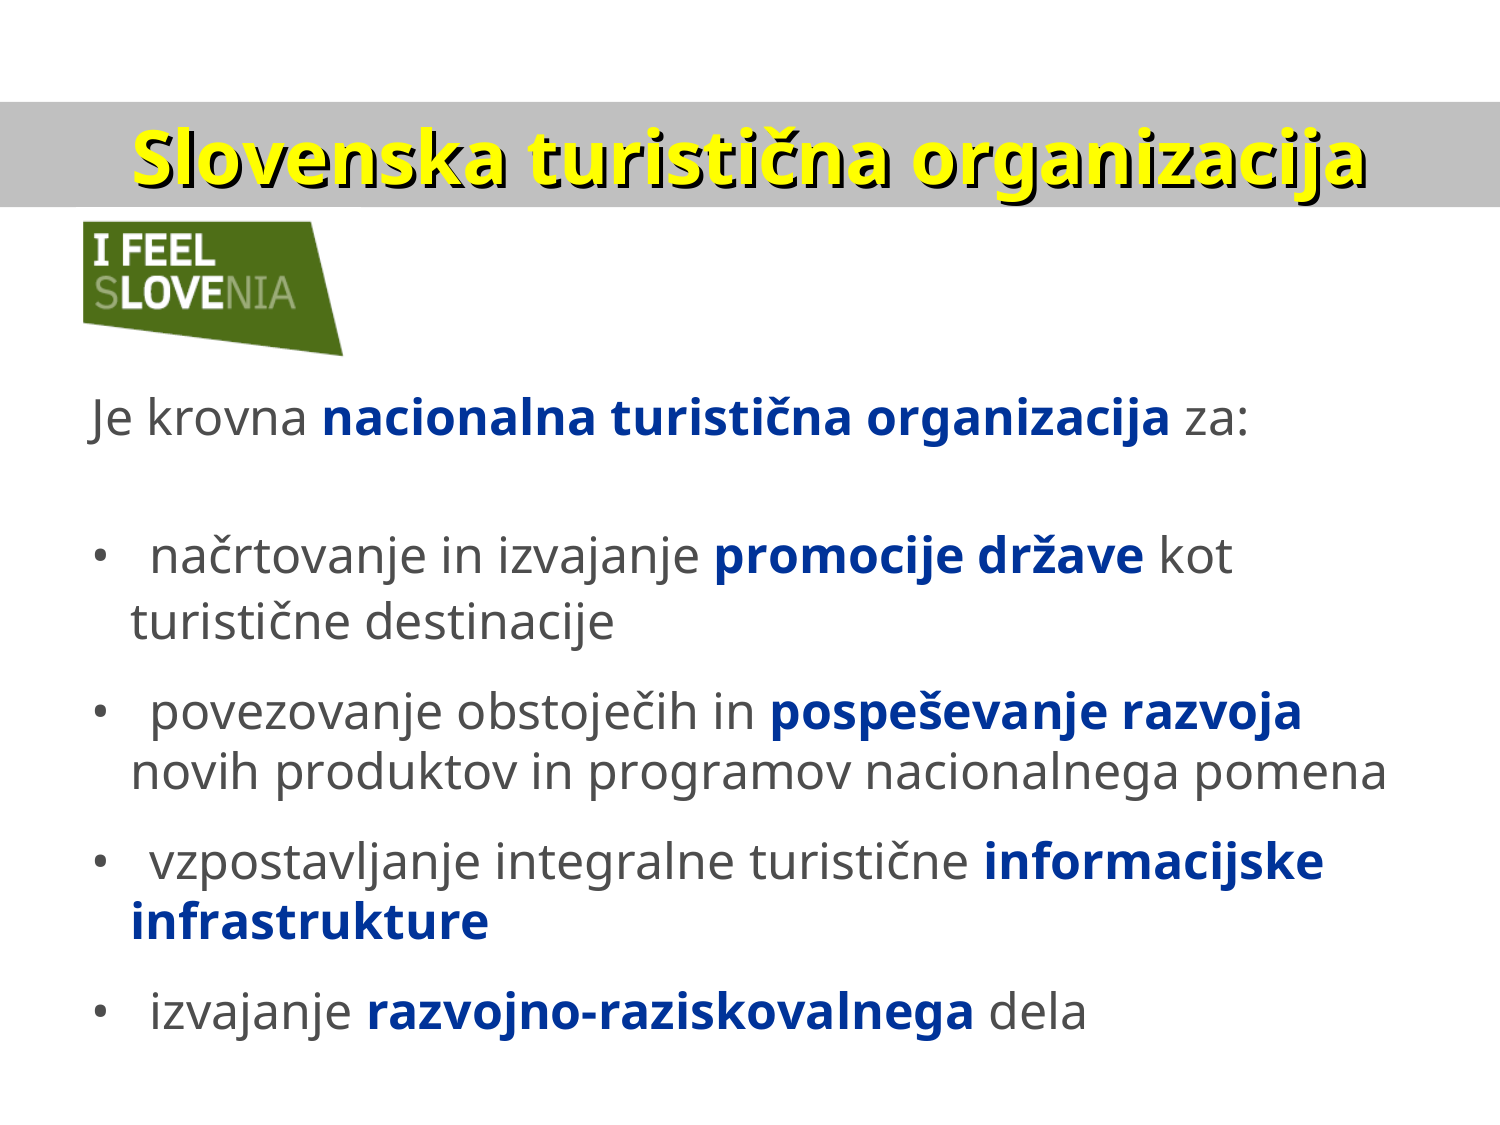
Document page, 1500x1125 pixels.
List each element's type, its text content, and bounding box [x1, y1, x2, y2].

picture [76, 207, 361, 376]
text_box Slovenska turistična organizacija [0, 101, 1500, 208]
text_box Je krovna nacionalna turistična organizacija za: načrtovanje in izvajanje promocije države kot turistične destinacije povezovanje obstoječih in pospeševanje razvoja novih produktov in programov nacionalnega pomena vzpostavljanje integralne turistične informacijske infrastrukture izvajanje razvojno-raziskovalnega dela [76, 360, 1500, 1048]
